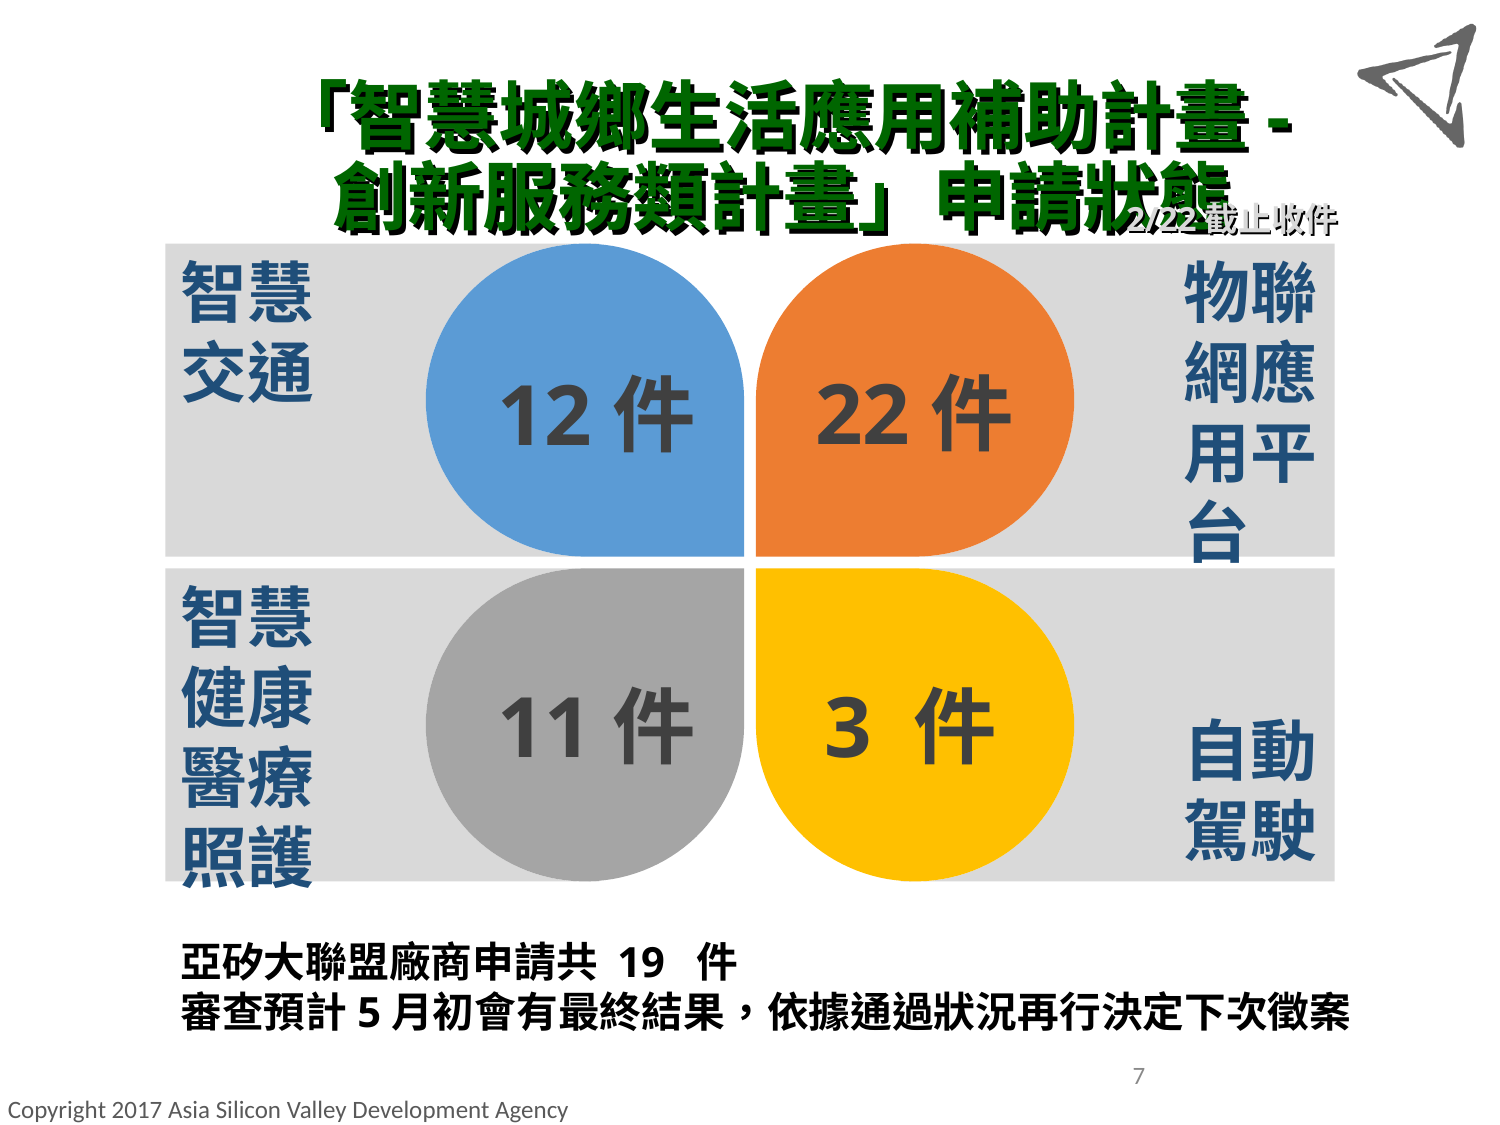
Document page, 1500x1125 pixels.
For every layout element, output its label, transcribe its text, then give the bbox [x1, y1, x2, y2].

text_box 智慧健康醫療照護 [165, 568, 364, 907]
text_box 亞矽大聯盟廠商申請共 19 件 審查預計5月初會有最終結果，依據通過狀況再行決定下次徵案 [165, 928, 1353, 1045]
text_box 3 件 [809, 666, 1003, 783]
text_box 22件 [800, 354, 1013, 471]
text_box 12件 [482, 354, 695, 471]
text_box 7 [1117, 1044, 1456, 1105]
text_box 11件 [482, 666, 695, 783]
text_box 物聯網應用平台 [1168, 243, 1368, 582]
text_box 自動駕駛 [1168, 701, 1368, 878]
text_box [364, 568, 745, 882]
text_box [755, 243, 1168, 557]
text_box [755, 568, 1335, 882]
text_box [165, 243, 745, 557]
text_box 智慧交通 [165, 243, 364, 421]
text_box 「智慧城鄉生活應用補助計畫- 創新服務類計畫」申請狀態 [120, 71, 1444, 161]
text_box 2/22截止收件 [1111, 190, 1351, 247]
